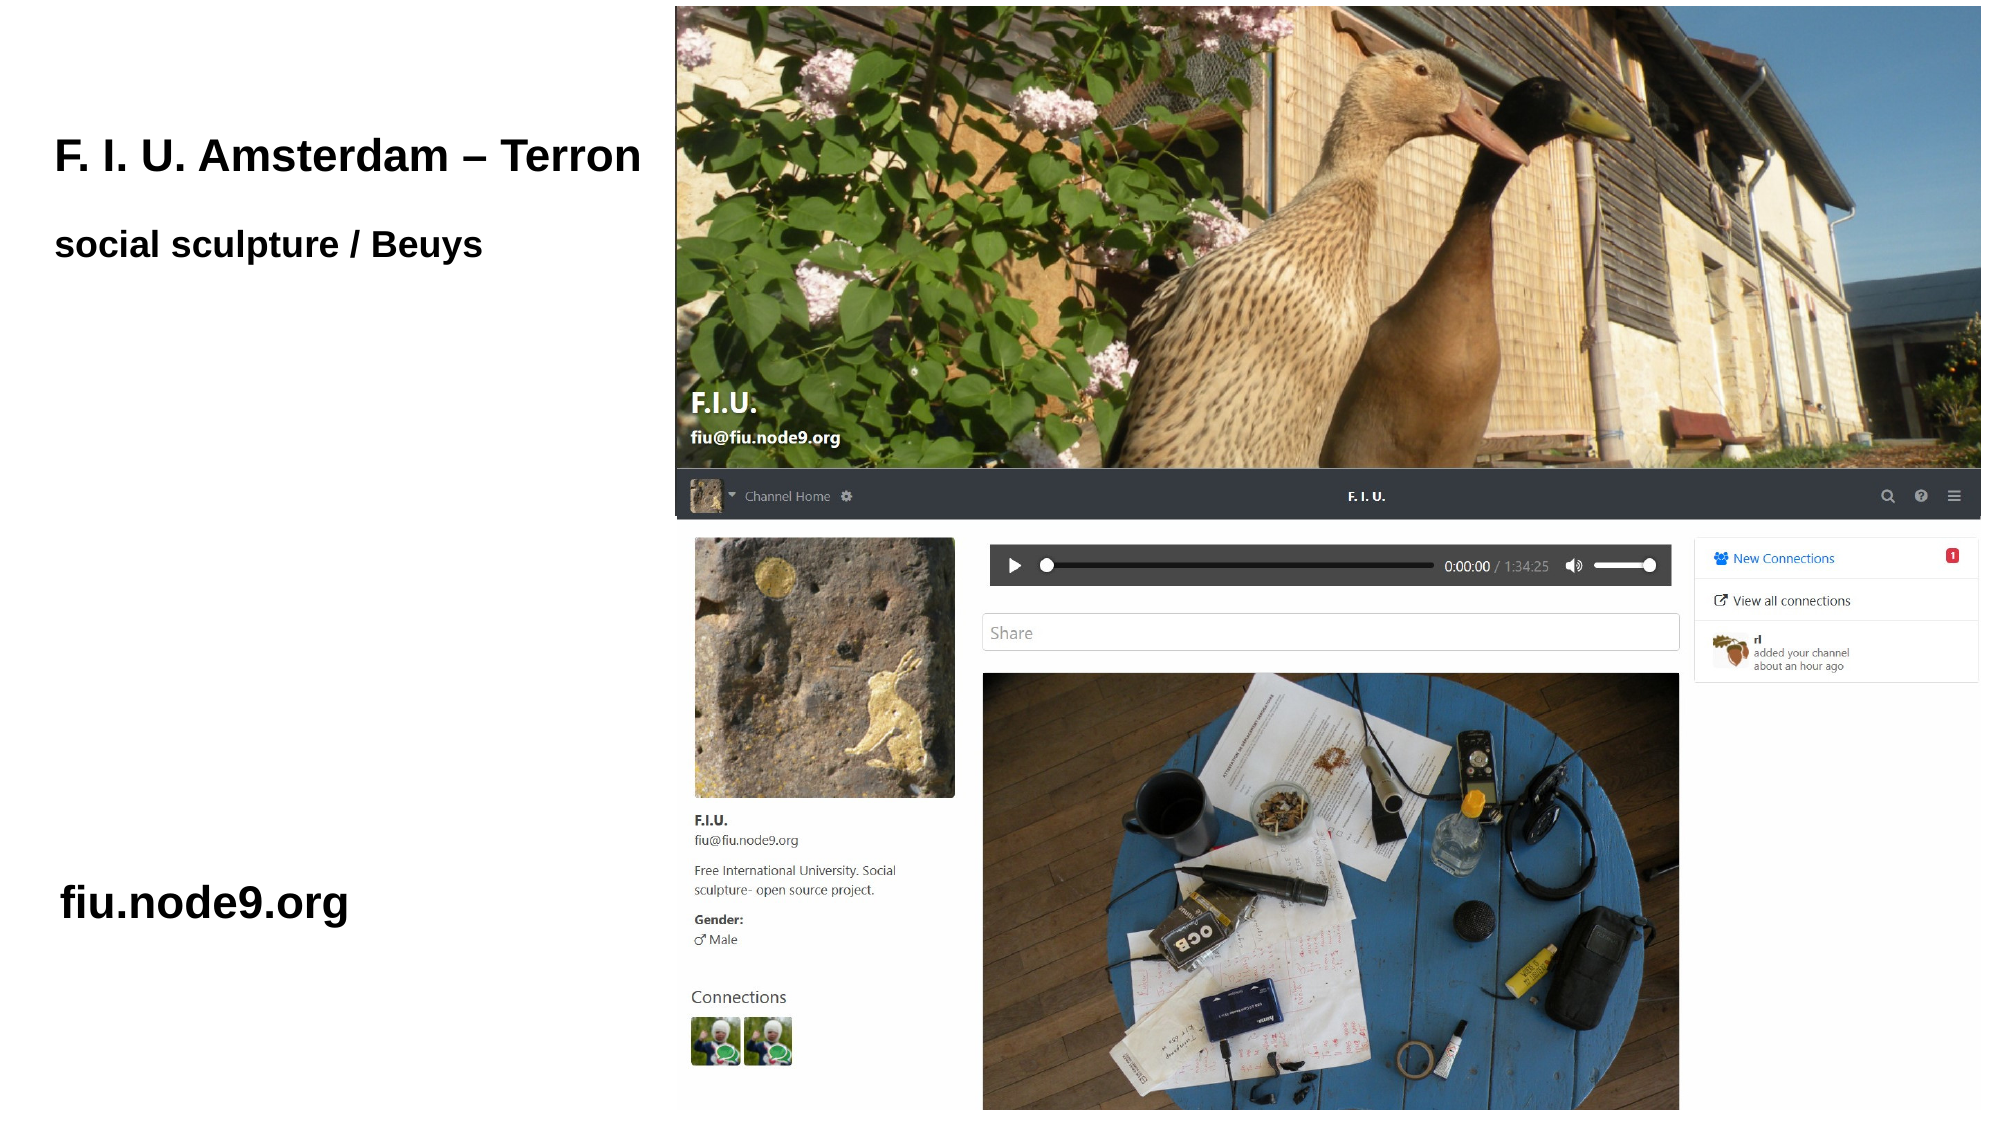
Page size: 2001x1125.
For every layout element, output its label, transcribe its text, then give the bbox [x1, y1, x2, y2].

picture [675, 6, 1981, 1111]
title F. I. U. Amsterdam – Terron social sculpture / Beuys [54, 88, 675, 307]
text_box fiu.node9.org [45, 870, 571, 979]
